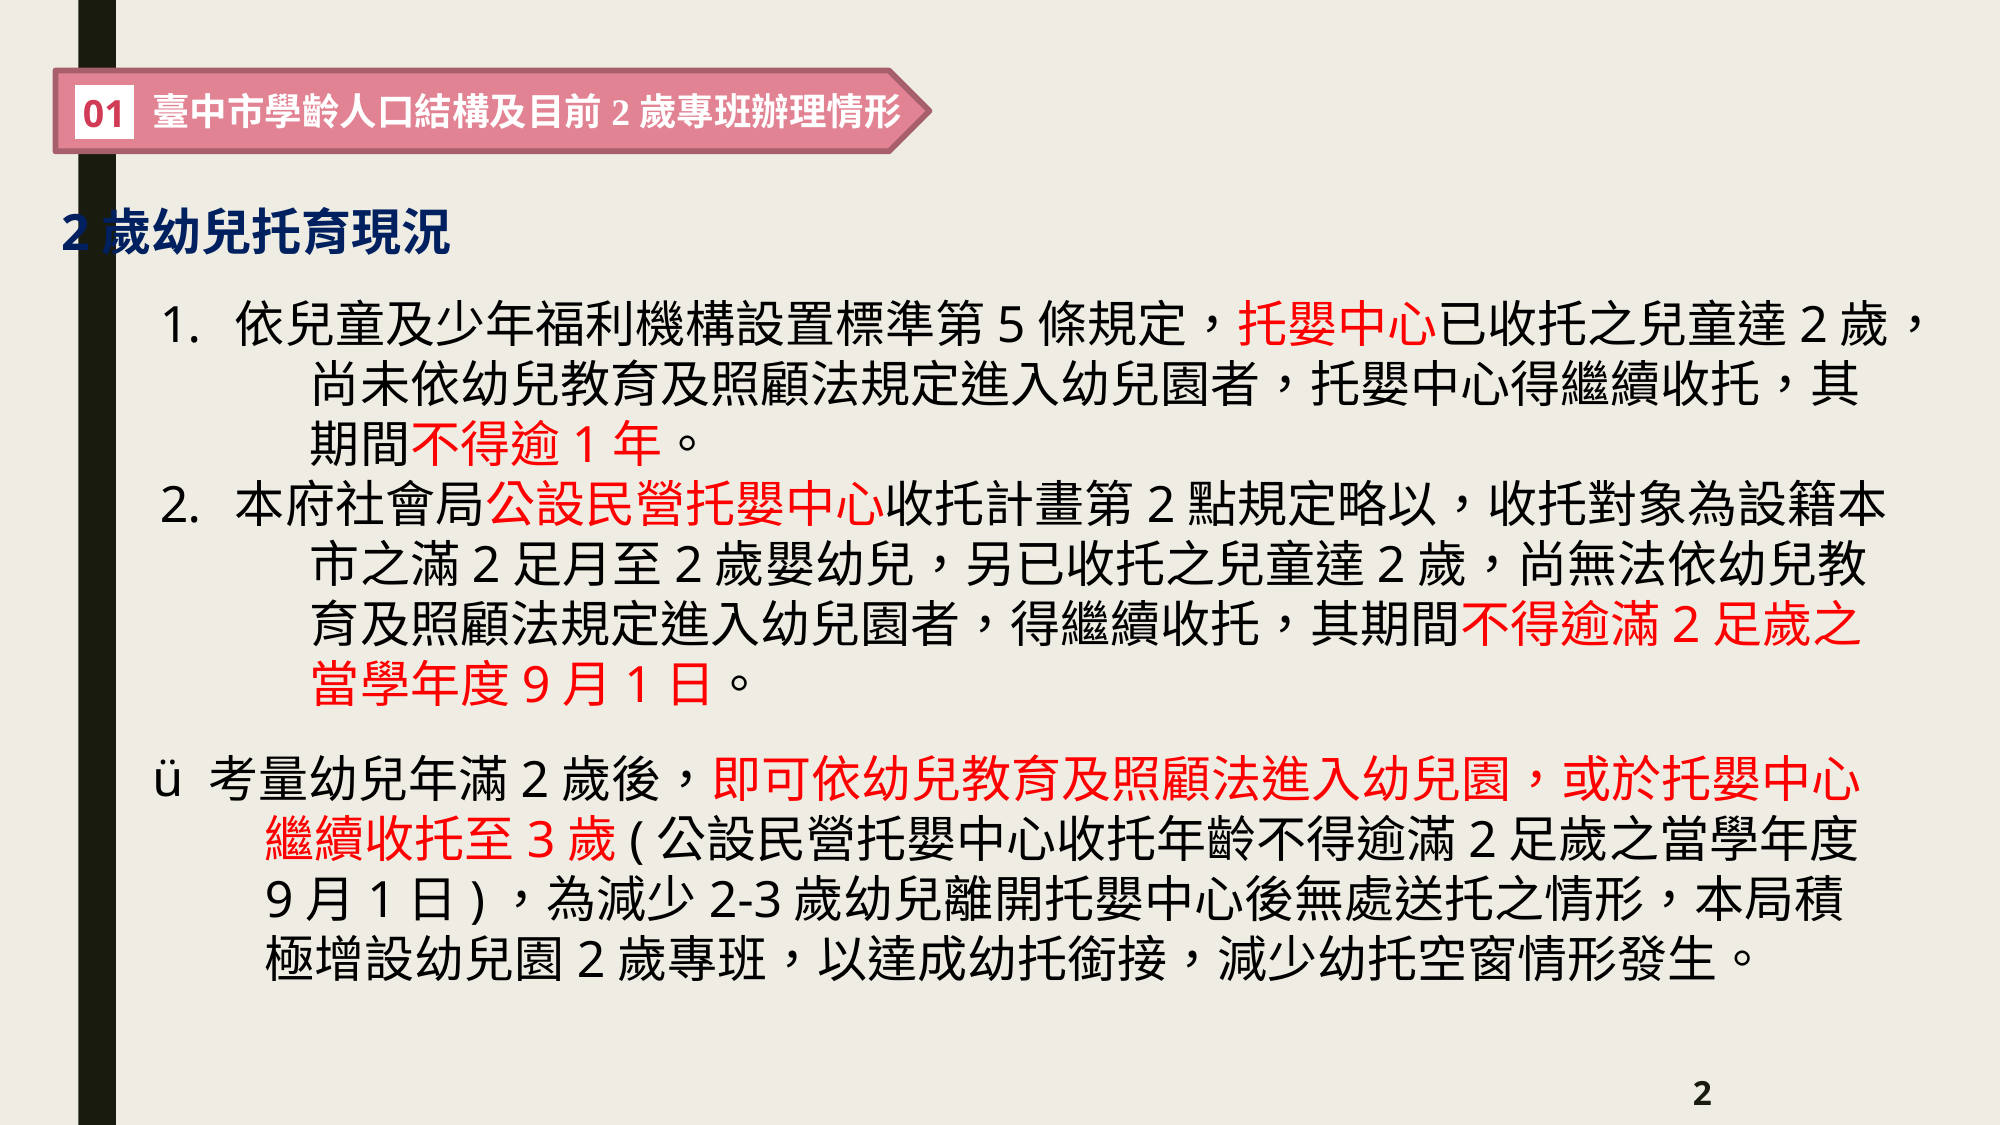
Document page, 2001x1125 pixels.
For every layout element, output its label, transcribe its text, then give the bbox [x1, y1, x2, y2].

text_box 2歲幼兒托育現況 [46, 193, 1021, 268]
text_box 考量幼兒年滿2歲後，即可依幼兒教育及照顧法進入幼兒園，或於托嬰中心繼續收托至3歲(公設民營托嬰中心收托年齡不得逾滿2足歲之當學年度9月1日)，為減少2-3歲幼兒離開托嬰中心後無處送托之情形，本局積極增設幼兒園2歲專班，以達成幼托銜接，減少幼托空窗情形發生。 [137, 739, 1909, 995]
text_box 2 [1677, 1058, 1940, 1125]
text_box 01 [68, 83, 141, 143]
text_box 臺中市學齡人口結構及目前2歲專班辦理情形 [137, 81, 946, 141]
text_box [55, 70, 900, 152]
text_box 依兒童及少年福利機構設置標準第5條規定，托嬰中心已收托之兒童達2歲，尚未依幼兒教育及照顧法規定進入幼兒園者，托嬰中心得繼續收托，其期間不得逾1年。 本府社會局公設民營托嬰中心收托計畫第2點規定略以，收托對象為設籍本市之滿2足月至2歲嬰幼兒，另已收托之兒童達2歲，尚無法依幼兒教育及照顧法規定進入幼兒園者，得繼續收托，其期間不得逾滿2足歲之當學年度9月1日。 [145, 285, 1916, 720]
